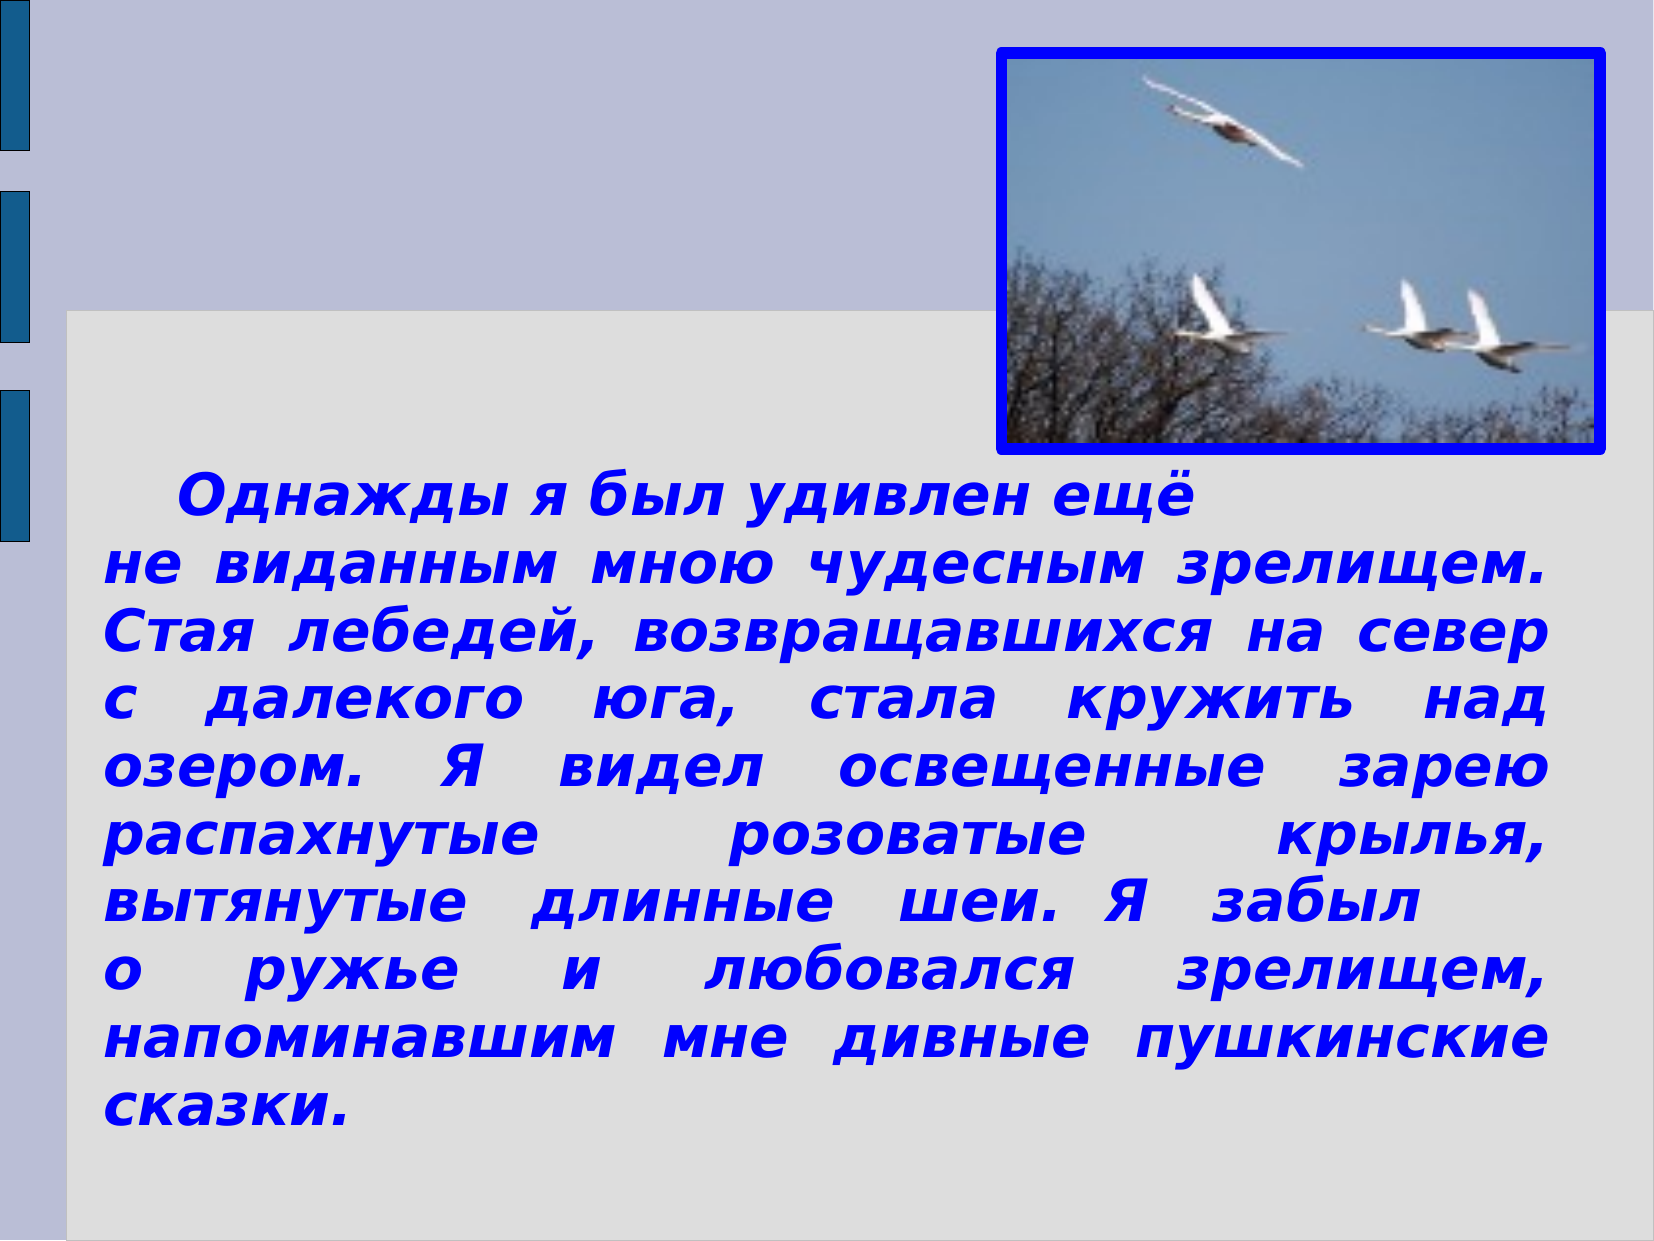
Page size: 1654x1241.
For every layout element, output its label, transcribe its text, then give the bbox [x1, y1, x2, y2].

picture [1007, 59, 1595, 443]
text_box Однажды я был удивлен ещё не виданным мною чудесным зрелищем. Стая лебедей, возвращавшихся на север с далекого юга, стала кружить над озером. Я видел освещенные зарею распахнутые розоватые крылья, вытянутые длинные шеи. Я забыл о ружье и любовался зрелищем, напоминавшим мне дивные пушкинские сказки. [88, 265, 1565, 1147]
